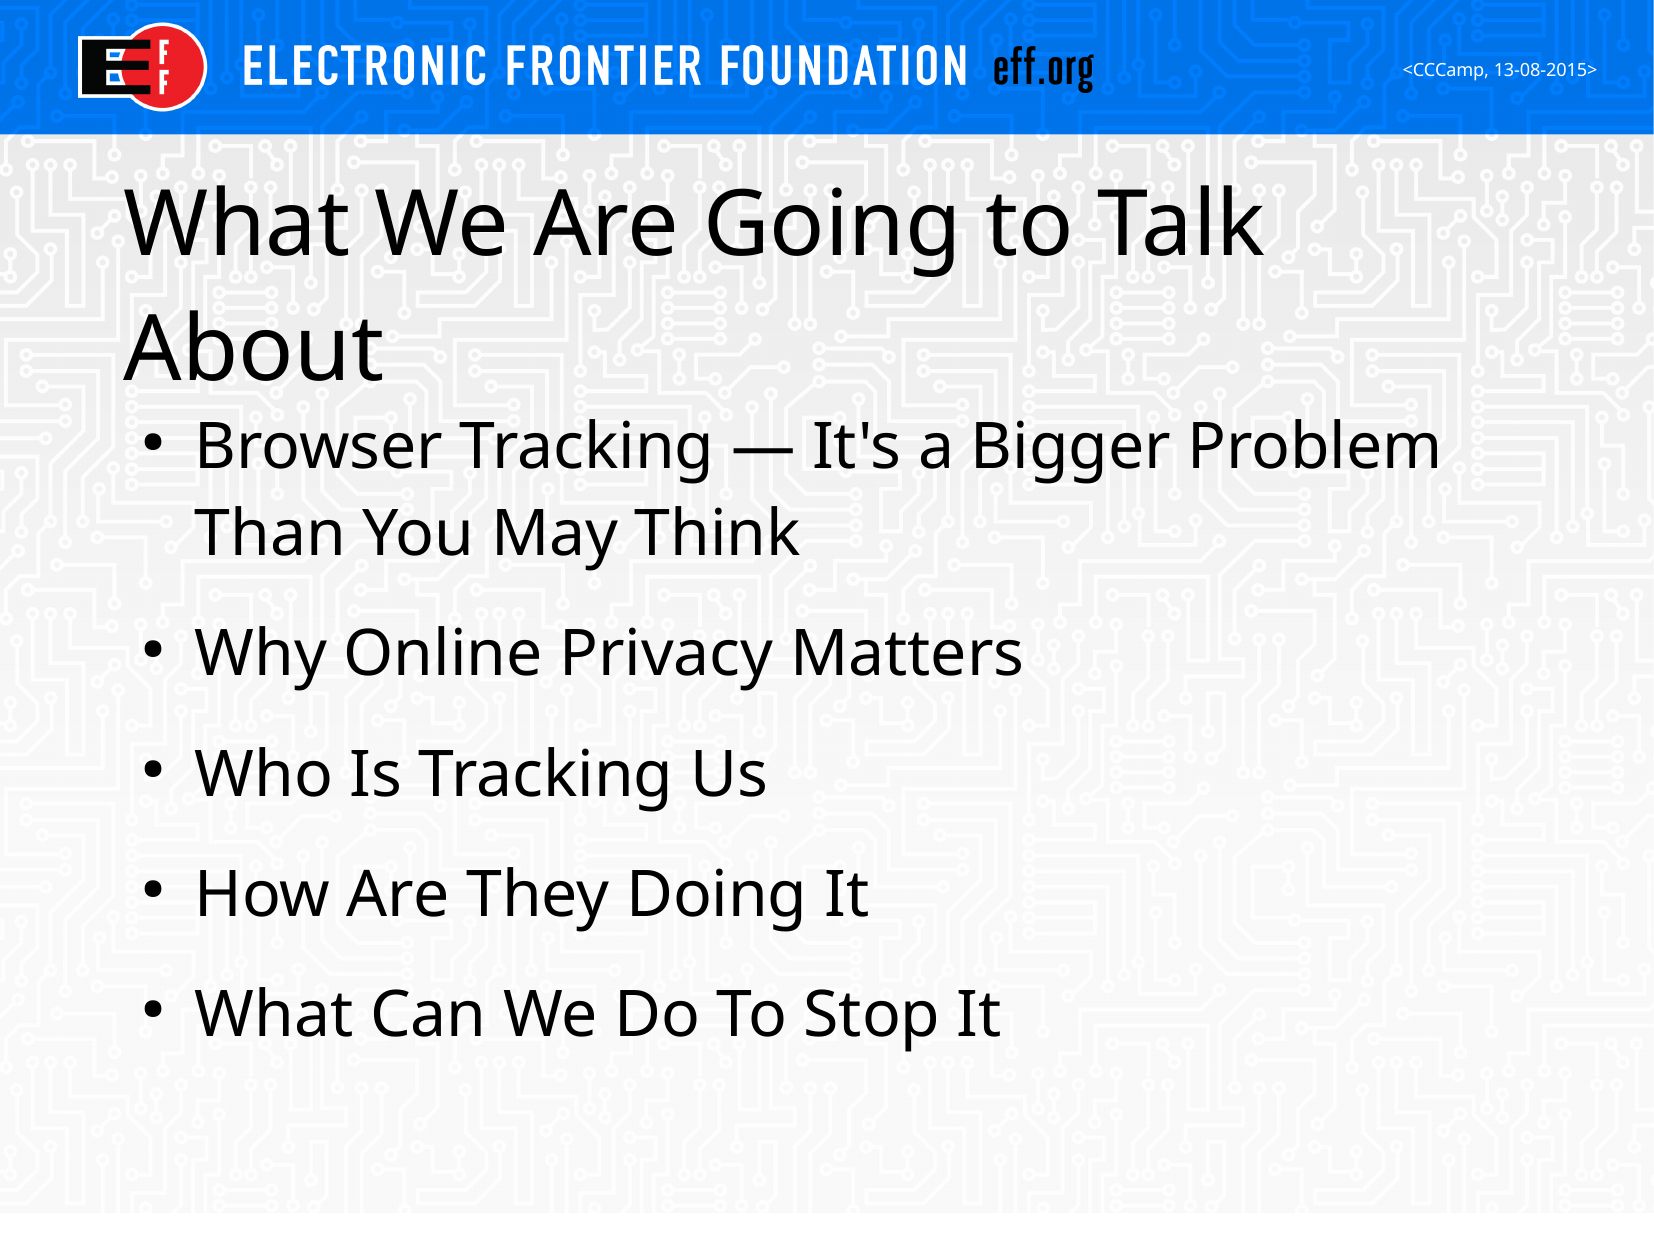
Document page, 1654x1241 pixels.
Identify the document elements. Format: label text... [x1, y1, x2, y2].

list Browser Tracking — It's a Bigger Problem Than You May Think Why Online Privacy Matters Who Is Tracking Us How Are They Doing It What Can We Do To Stop It [124, 399, 1530, 1144]
picture [0, 0, 1654, 1213]
title What We Are Going to Talk About [124, 179, 1530, 386]
